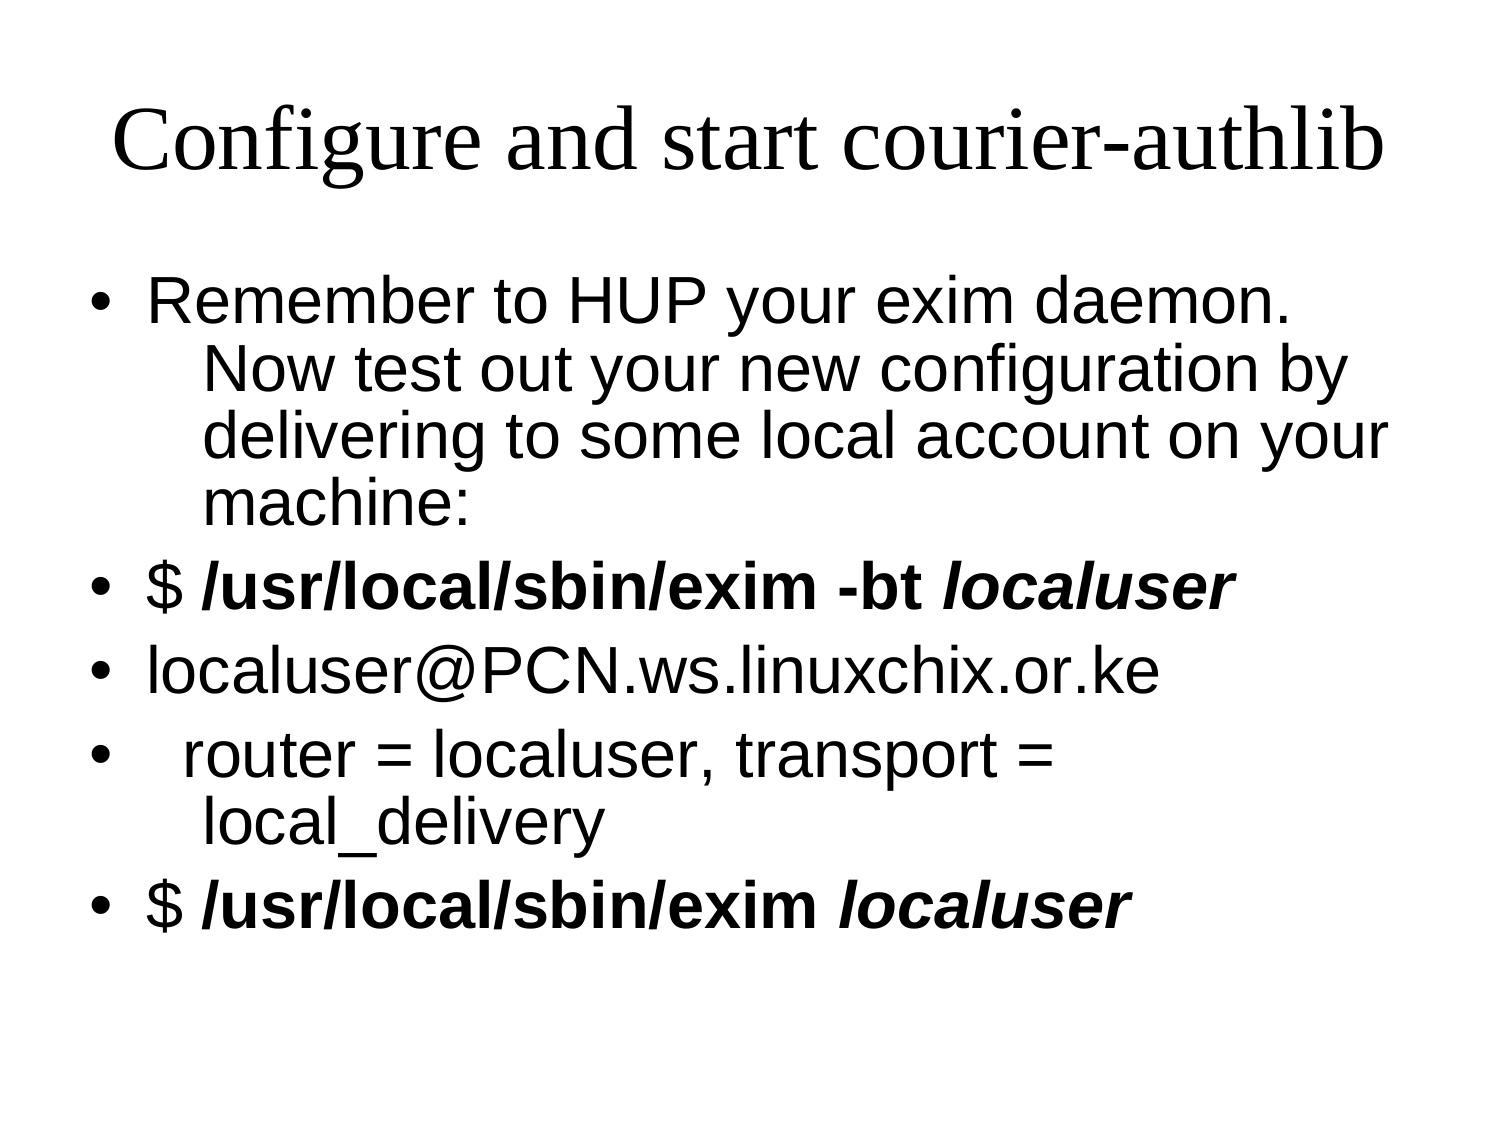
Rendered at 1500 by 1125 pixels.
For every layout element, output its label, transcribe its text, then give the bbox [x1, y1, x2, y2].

title Configure and start courier-authlib [75, 45, 1426, 233]
list Remember to HUP your exim daemon. Now test out your new configuration by delivering to some local account on your machine: $ /usr/local/sbin/exim -bt localuser localuser@PCN.ws.linuxchix.or.ke router = localuser, transport = local_delivery $ /usr/local/sbin/exim localuser [75, 262, 1426, 1006]
